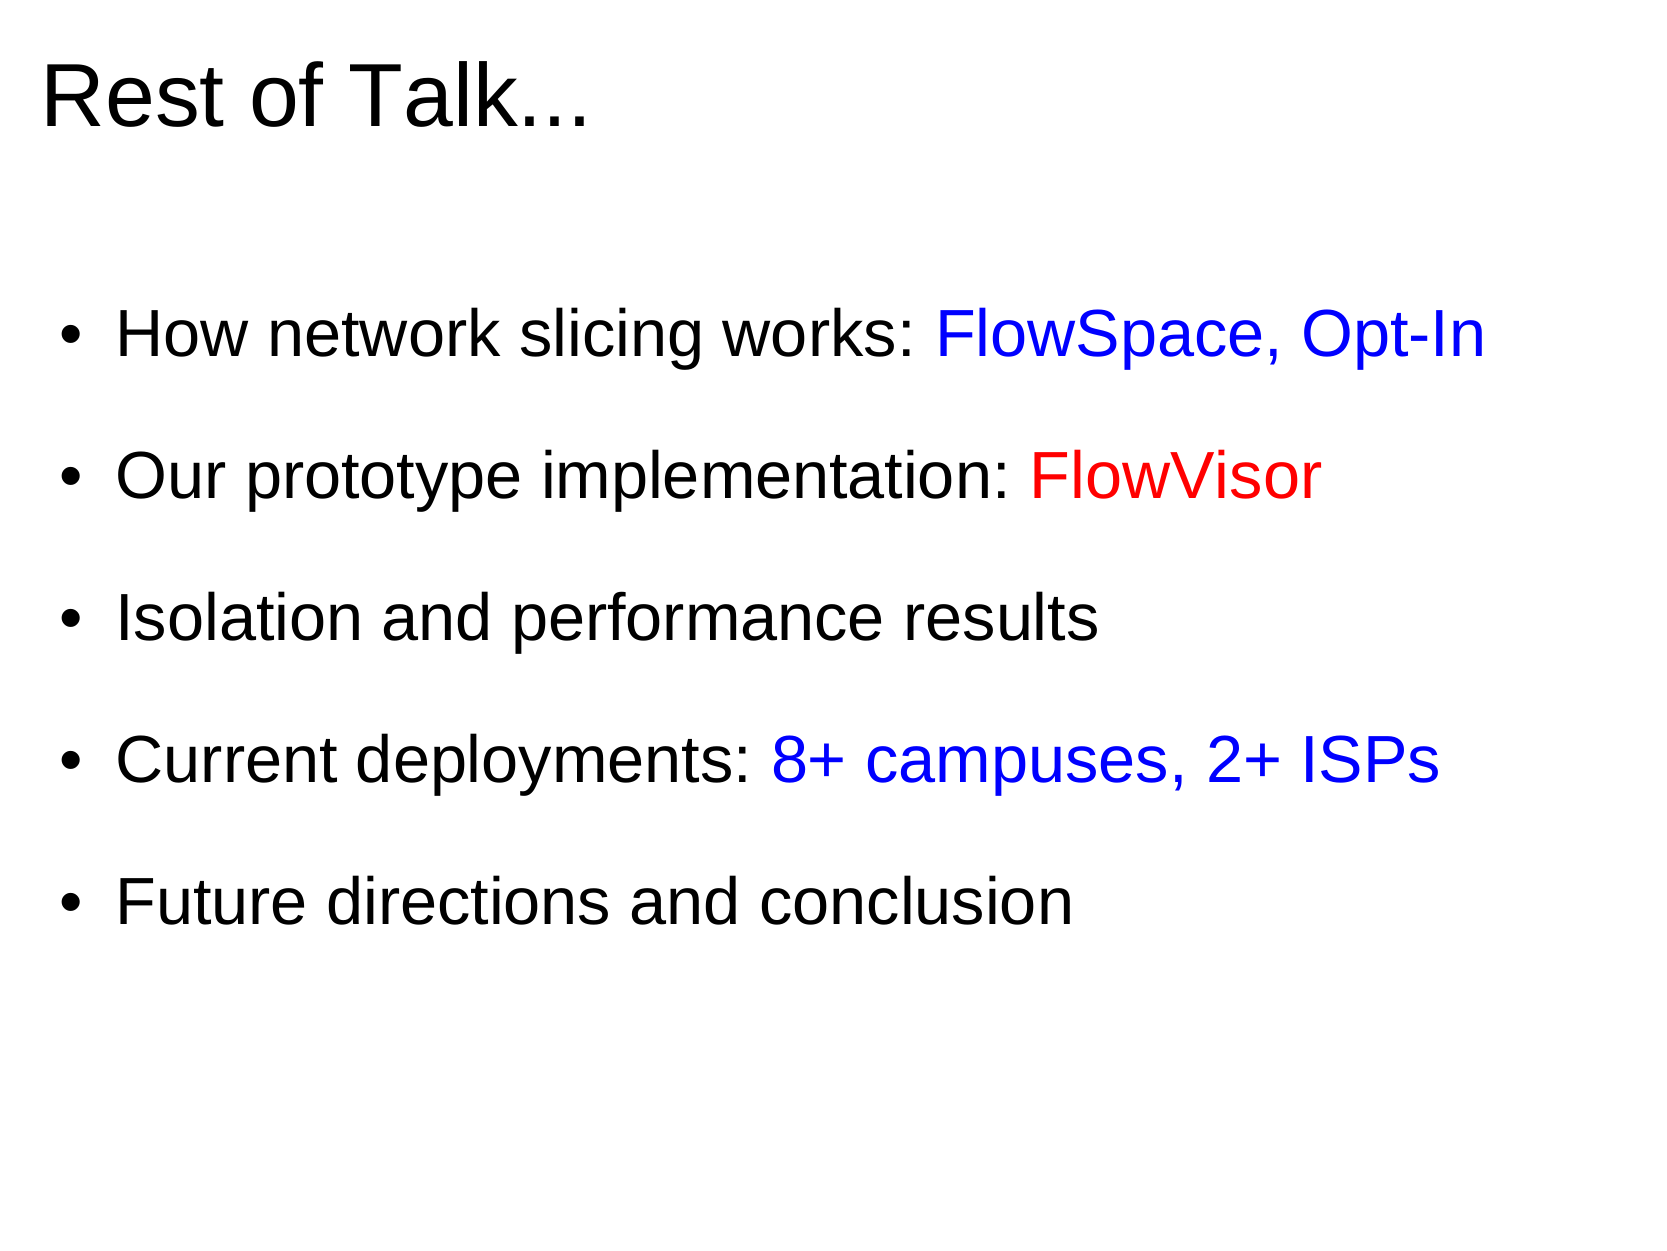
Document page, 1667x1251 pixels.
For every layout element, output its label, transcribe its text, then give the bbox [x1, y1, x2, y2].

title Rest of Talk... [40, 50, 1627, 201]
list How network slicing works: FlowSpace, Opt-In Our prototype implementation: FlowVisor Isolation and performance results Current deployments: 8+ campuses, 2+ ISPs Future directions and conclusion [40, 300, 1627, 1201]
